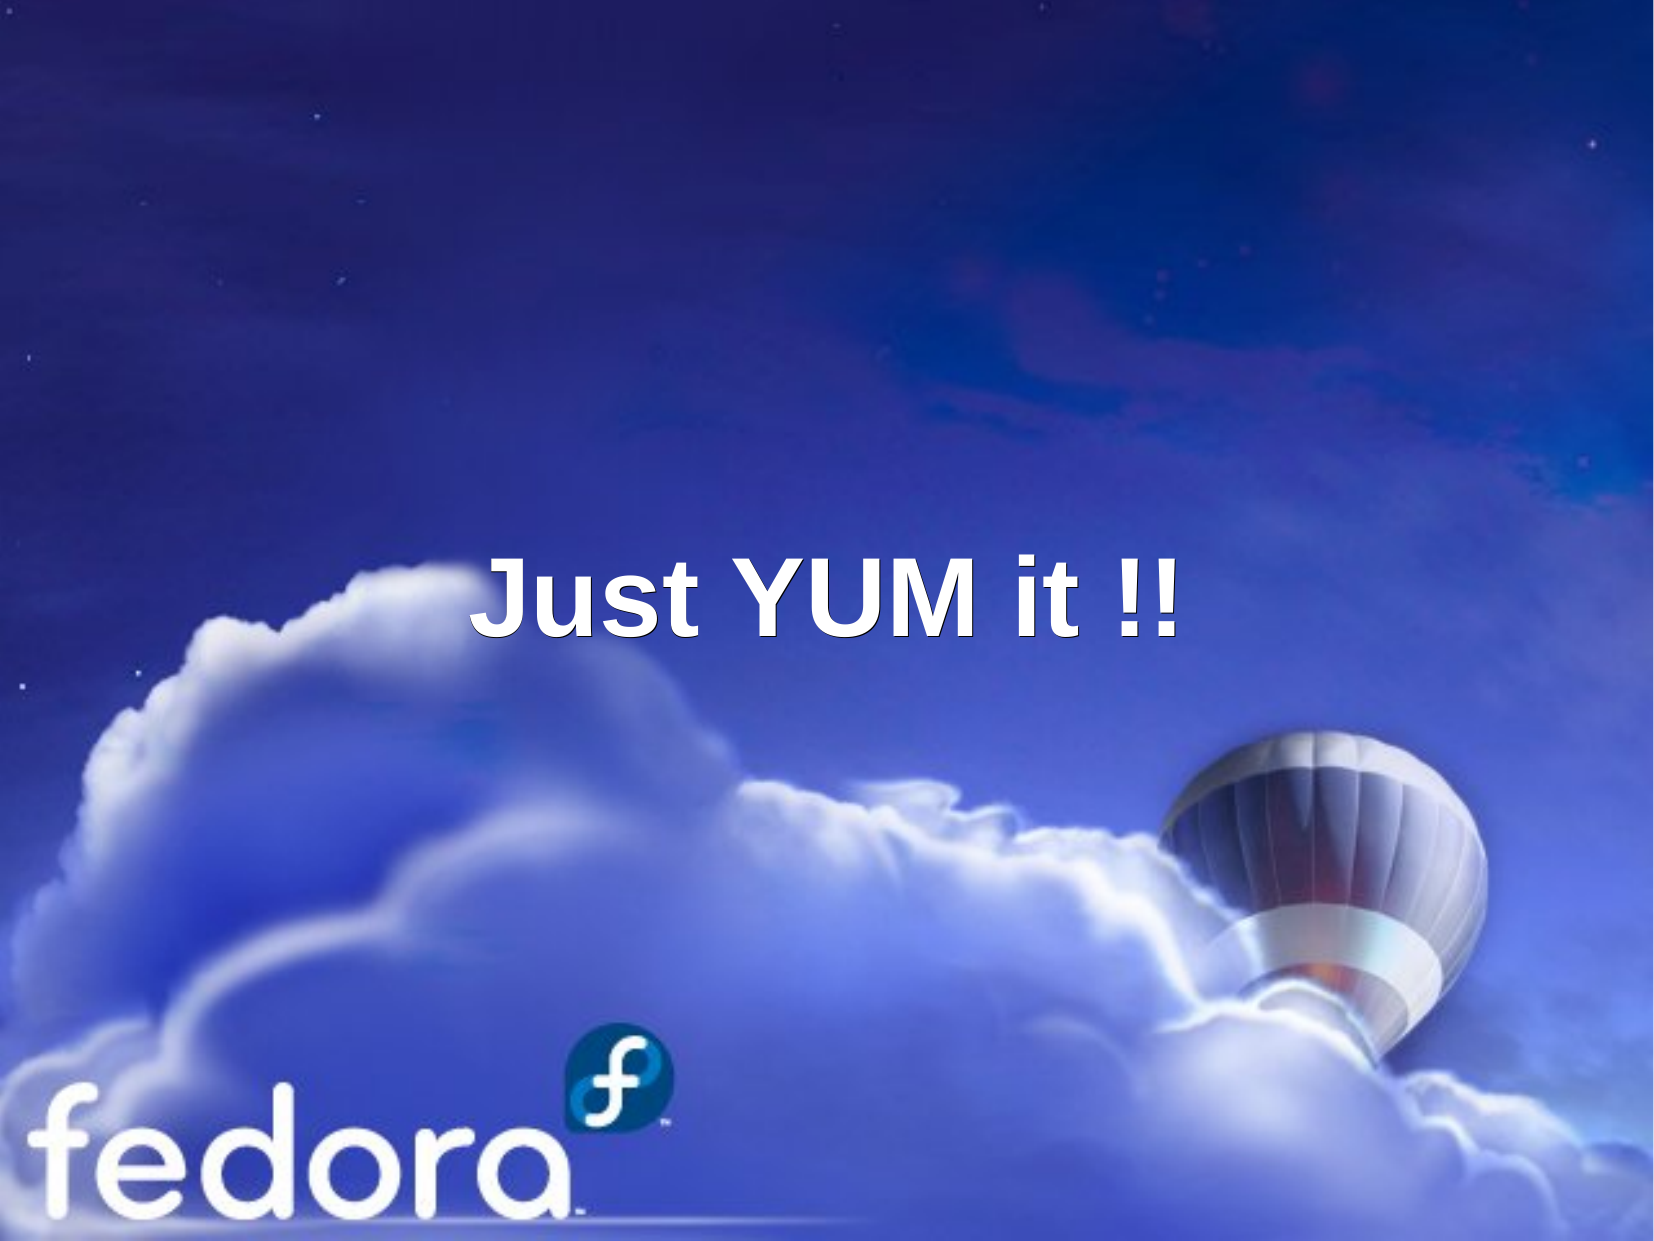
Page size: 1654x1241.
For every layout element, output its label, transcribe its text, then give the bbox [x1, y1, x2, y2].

text_box Just YUM it !! [106, 527, 1549, 713]
picture [0, 0, 1654, 1241]
